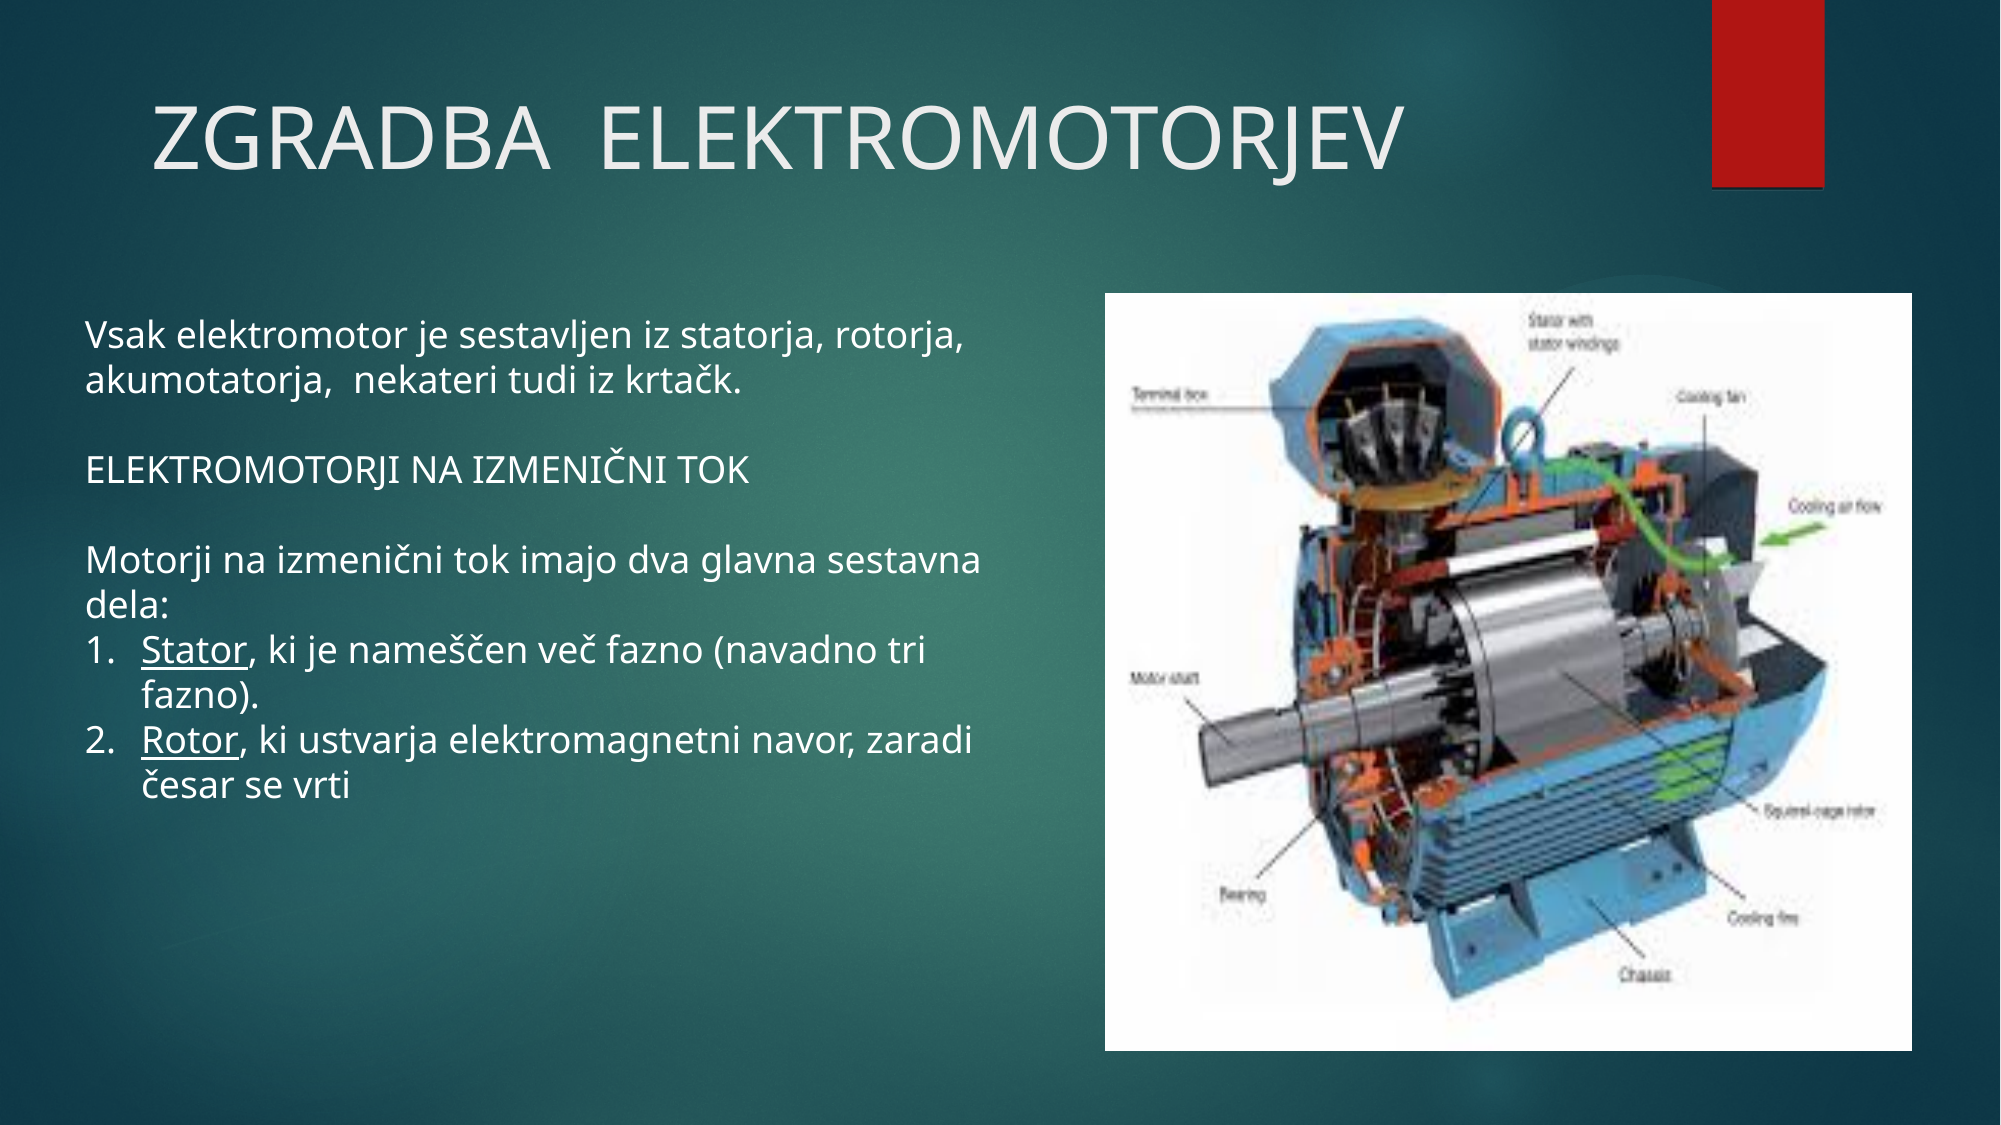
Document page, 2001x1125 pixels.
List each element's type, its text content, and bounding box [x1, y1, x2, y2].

title ZGRADBA ELEKTROMOTORJEV [0, 74, 1543, 304]
text_box Vsak elektromotor je sestavljen iz statorja, rotorja, akumotatorja, nekateri tudi iz krtačk. ELEKTROMOTORJI NA IZMENIČNI TOK Motorji na izmenični tok imajo dva glavna sestavna dela: Stator, ki je nameščen več fazno (navadno tri fazno). Rotor, ki ustvarja elektromagnetni navor, zaradi česar se vrti [70, 303, 1071, 814]
picture [0, 0, 2001, 1125]
